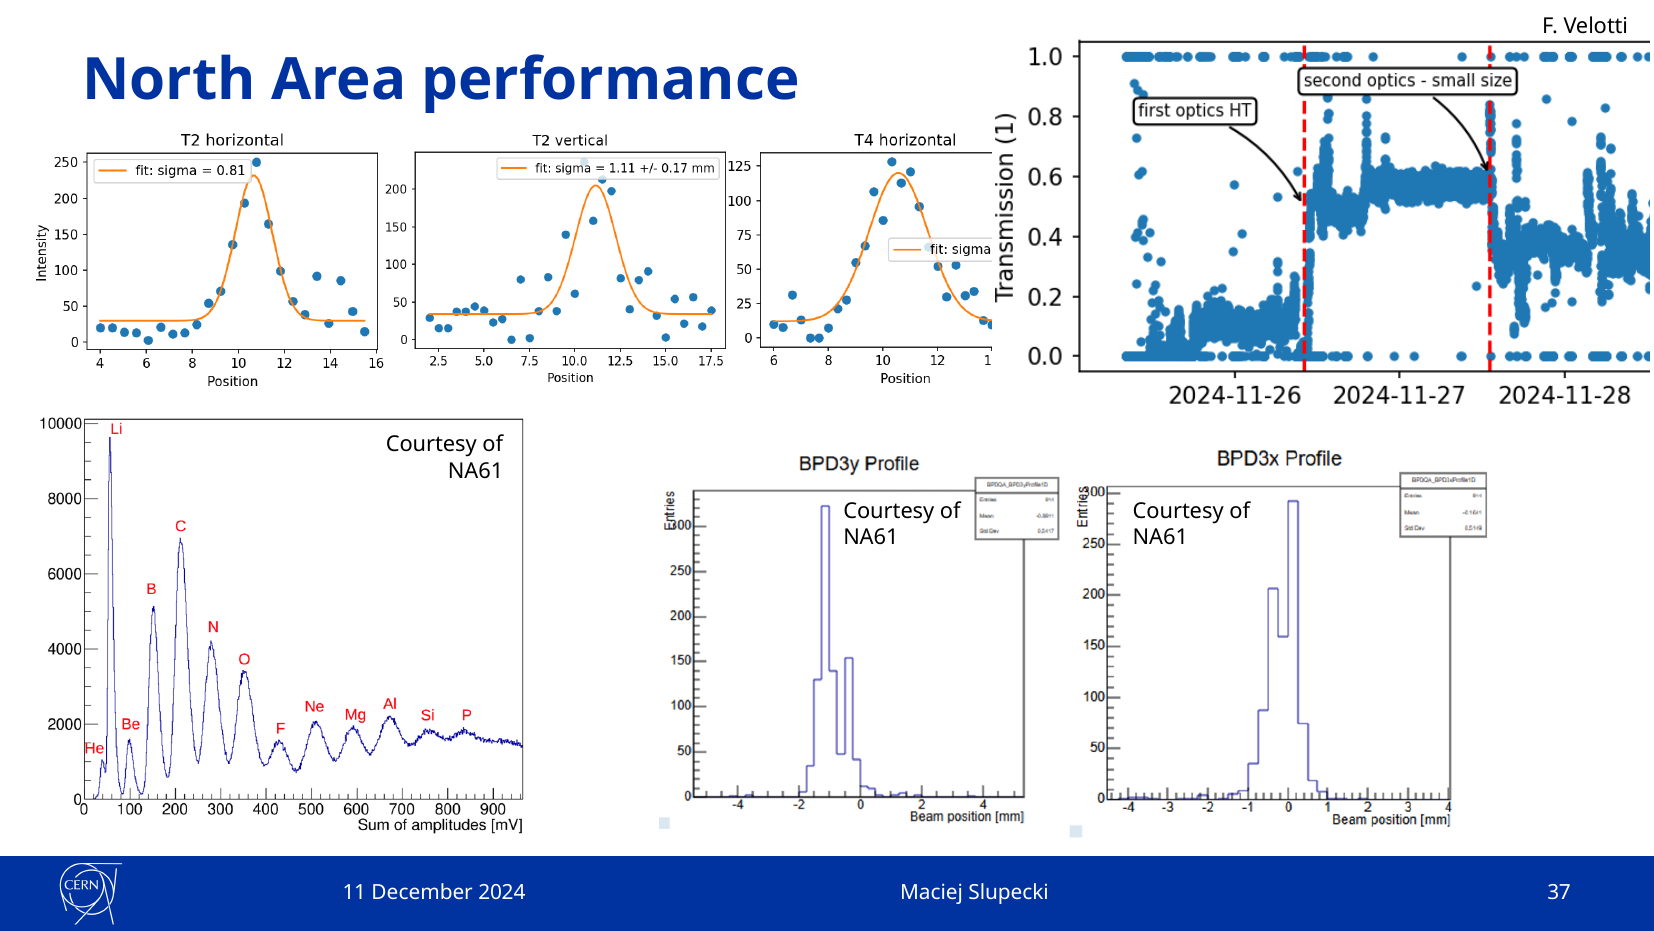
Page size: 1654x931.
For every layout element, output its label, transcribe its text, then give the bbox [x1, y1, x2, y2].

text_box Courtesy of NA61 [1117, 489, 1298, 557]
text_box F. Velotti [1514, 4, 1643, 46]
picture [659, 448, 1496, 838]
title North Area performance [82, 37, 992, 129]
picture [27, 23, 1650, 408]
picture [56, 859, 127, 928]
picture [29, 398, 550, 850]
text_box Courtesy of NA61 [828, 489, 1008, 557]
text_box Courtesy of NA61 [338, 422, 518, 490]
